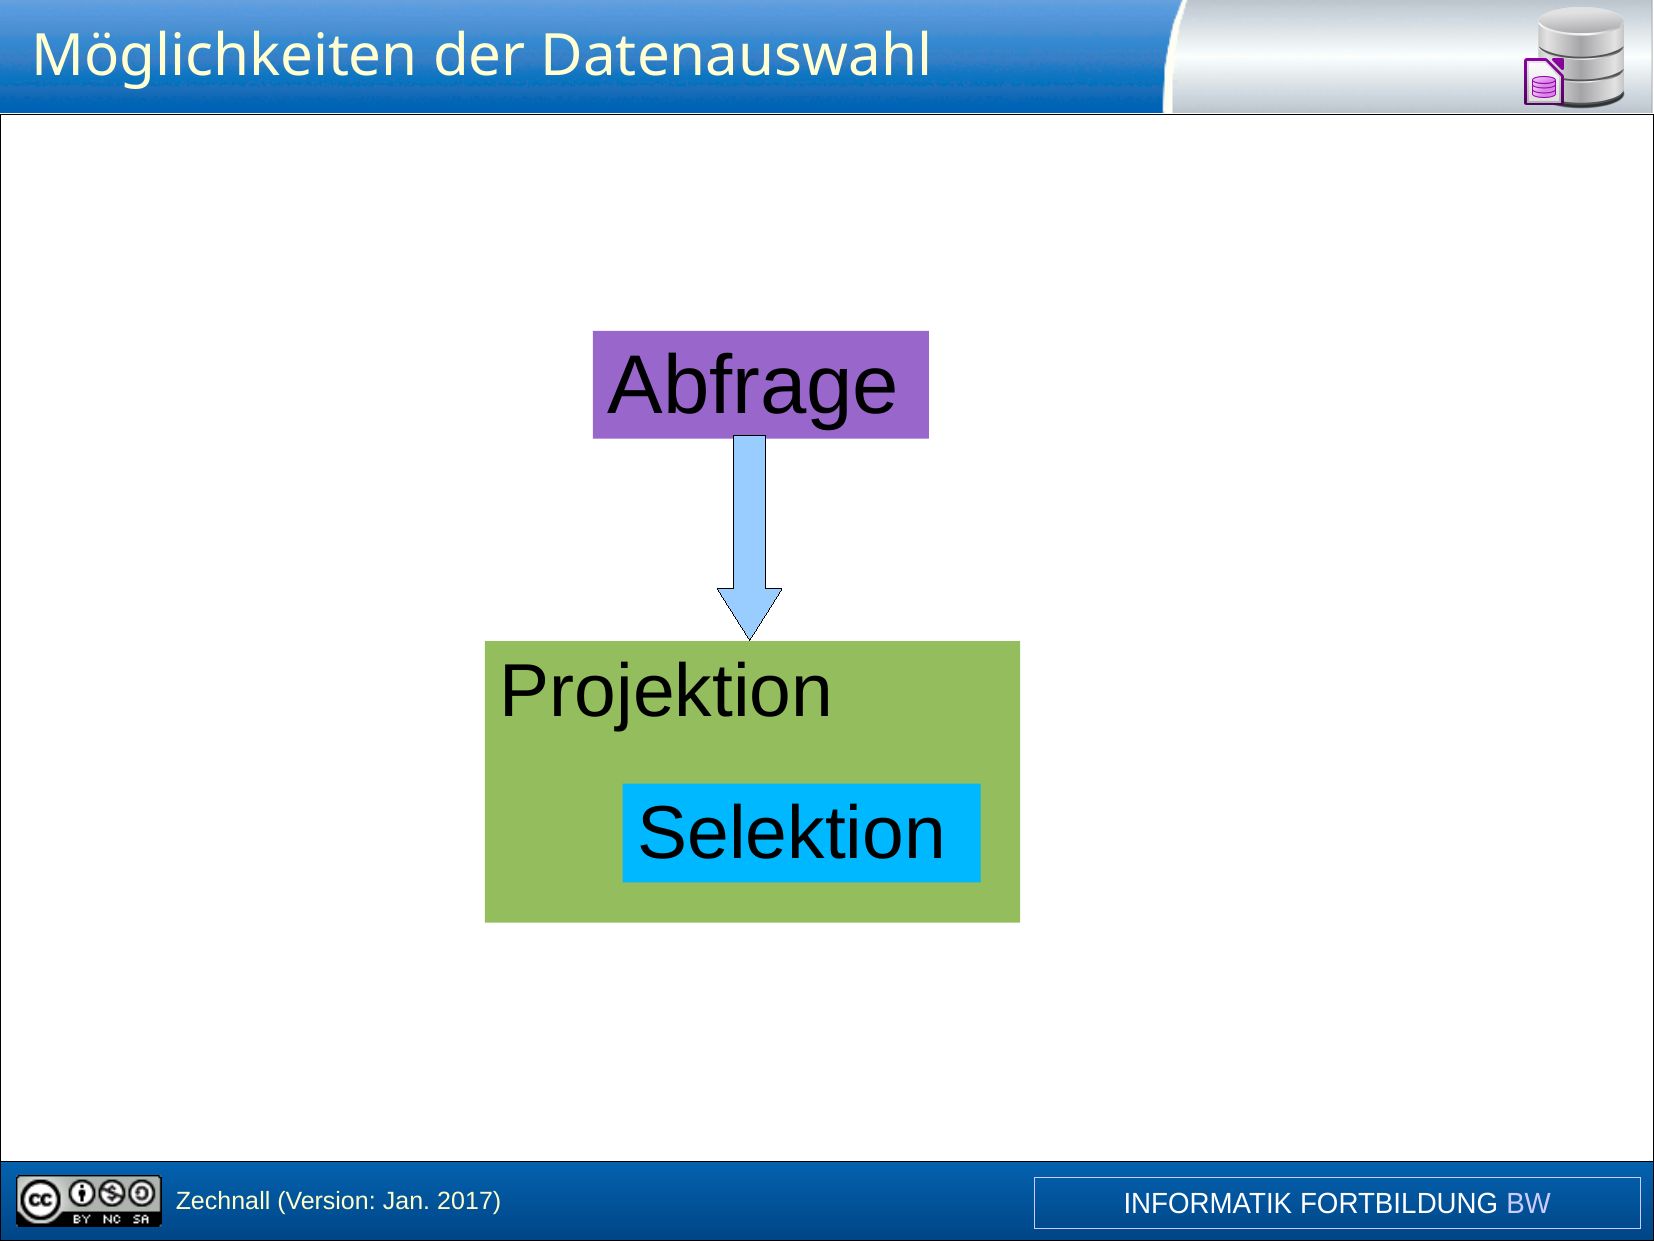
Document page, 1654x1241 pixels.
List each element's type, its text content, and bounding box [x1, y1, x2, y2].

text_box Selektion [622, 783, 981, 883]
text_box [717, 435, 782, 641]
picture [16, 1175, 162, 1227]
text_box Abfrage [592, 330, 929, 439]
title Möglichkeiten der Datenauswahl [31, 14, 1151, 92]
text_box Projektion [484, 641, 1021, 923]
picture [0, 0, 1654, 113]
